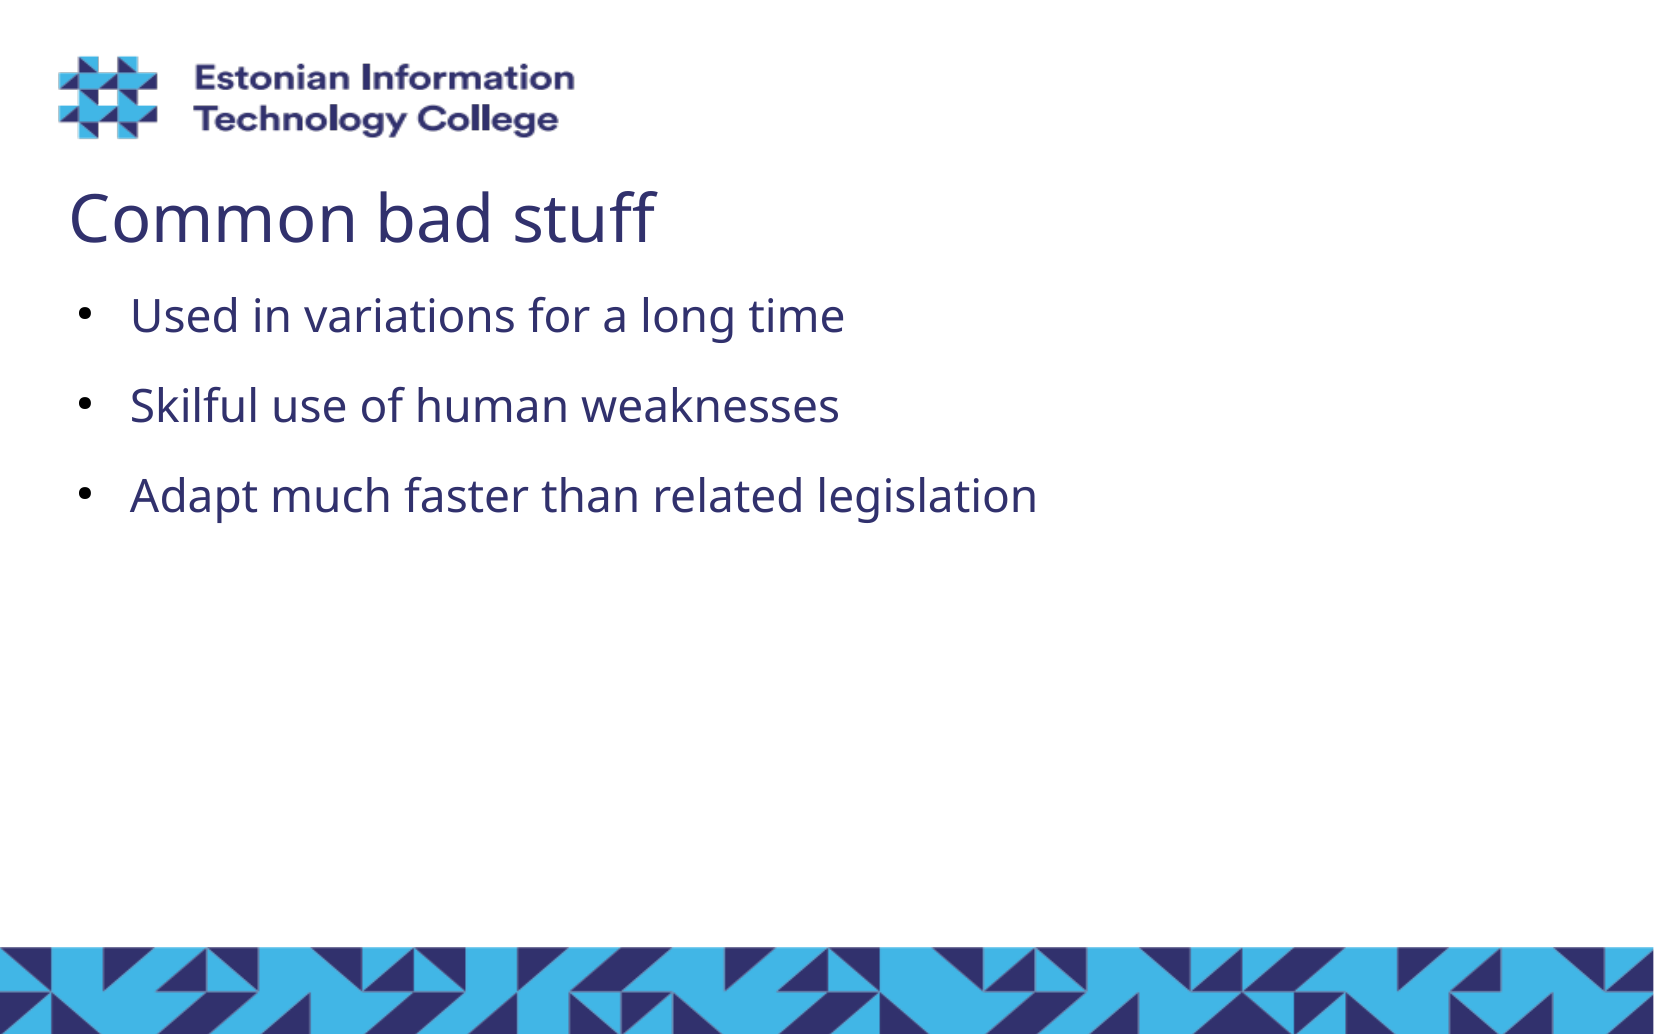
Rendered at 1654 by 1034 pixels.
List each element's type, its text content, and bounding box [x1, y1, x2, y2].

title Common bad stuff [68, 147, 1536, 283]
list Used in variations for a long time Skilful use of human weaknesses Adapt much faster than related legislation [59, 283, 1595, 936]
